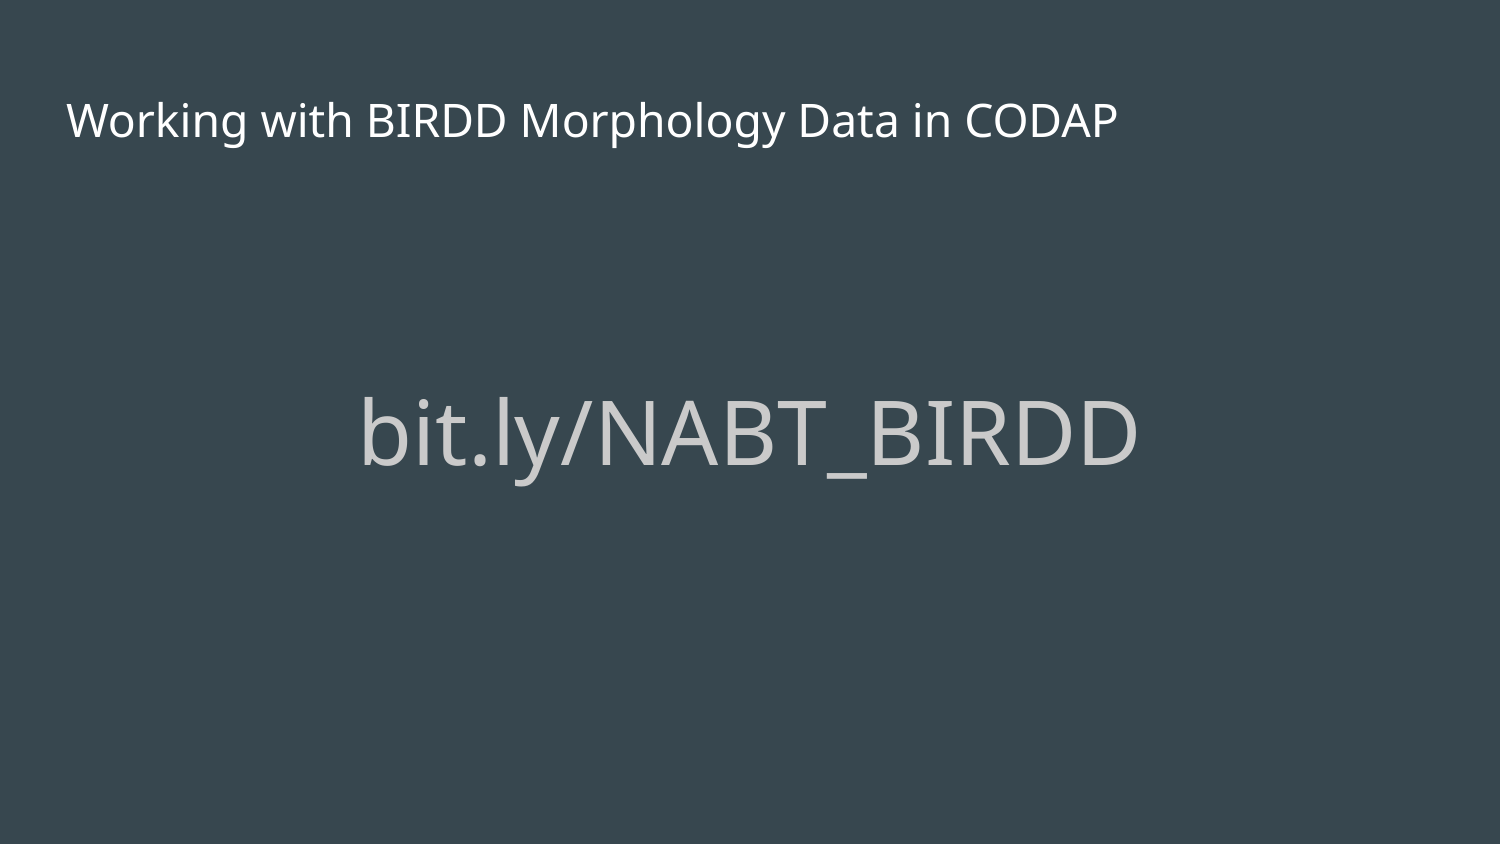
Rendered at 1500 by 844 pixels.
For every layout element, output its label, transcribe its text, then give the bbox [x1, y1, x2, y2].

list bit.ly/NABT_BIRDD [51, 189, 1449, 750]
title Working with BIRDD Morphology Data in CODAP [51, 72, 1449, 167]
